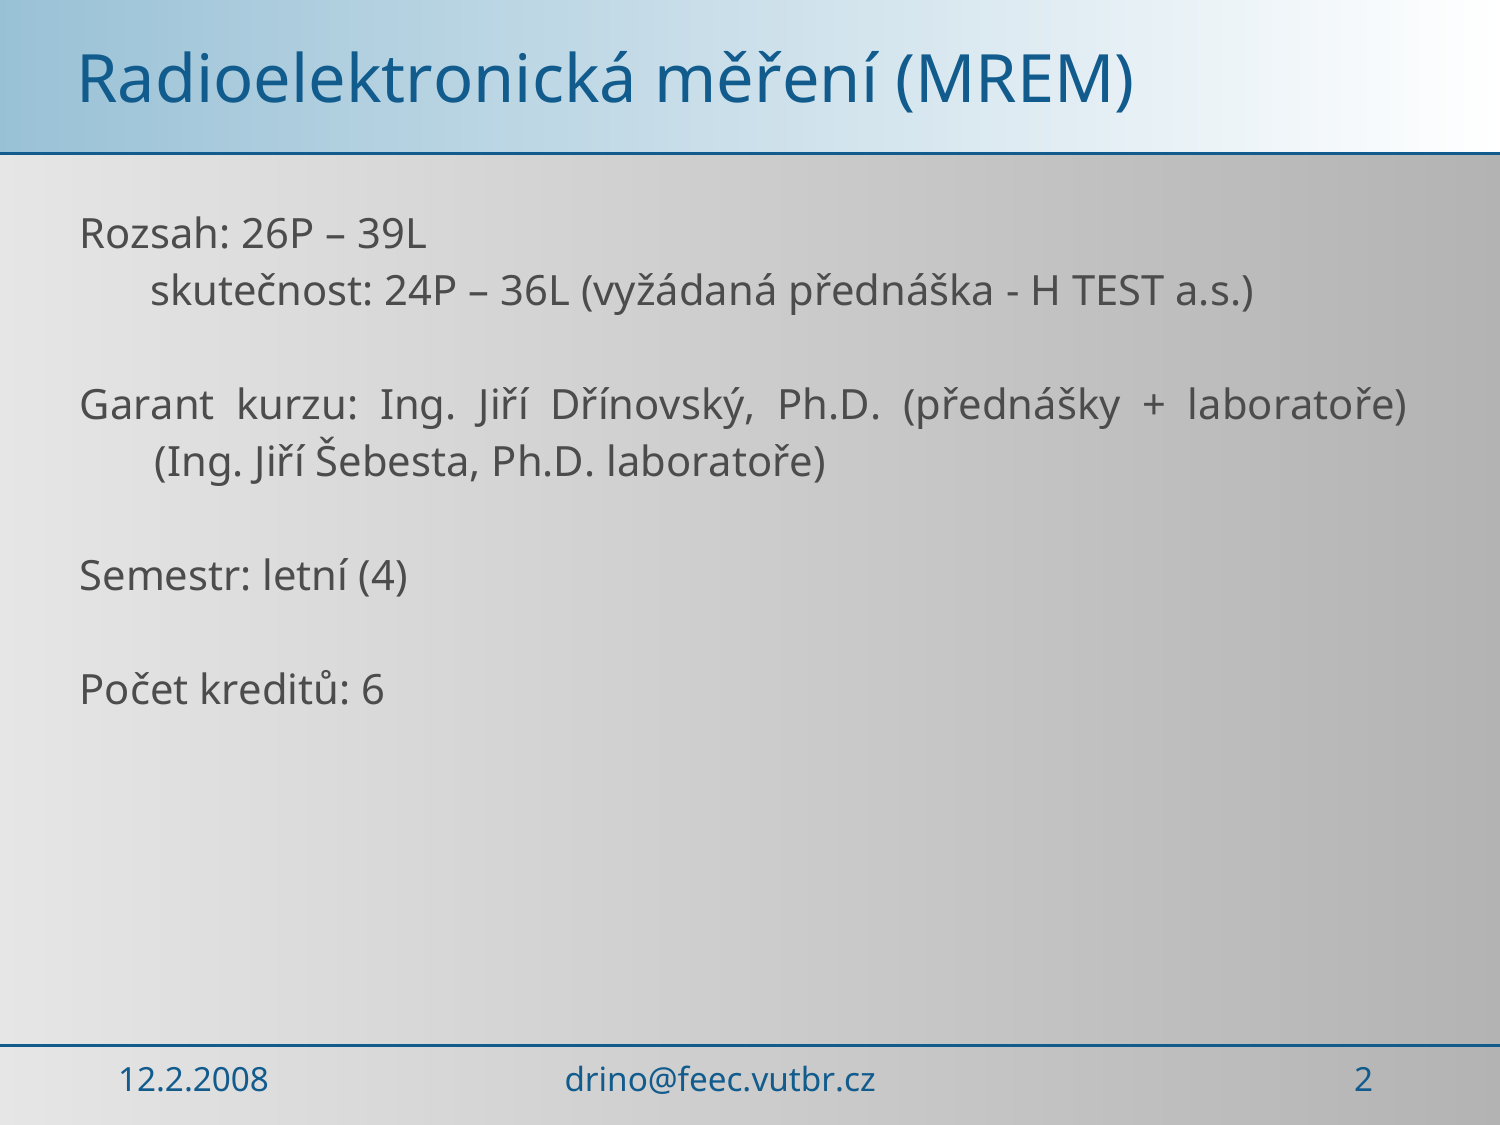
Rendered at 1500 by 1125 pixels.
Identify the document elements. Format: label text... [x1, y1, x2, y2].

text_box drino@feec.vutbr.cz [454, 1049, 987, 1125]
text_box 12.2.2008 [103, 1049, 432, 1125]
title Radioelektronická měření (MREM) [0, 0, 1500, 152]
text_box <číslo> [1075, 1049, 1388, 1125]
text_box Rozsah: 26P – 39L skutečnost: 24P – 36L (vyžádaná přednáška - H TEST a.s.) Garant kurzu: Ing. Jiří Dřínovský, Ph.D. (přednášky + laboratoře) (Ing. Jiří Šebesta, Ph.D. laboratoře) Semestr: letní (4) Počet kreditů: 6 [64, 196, 1424, 725]
